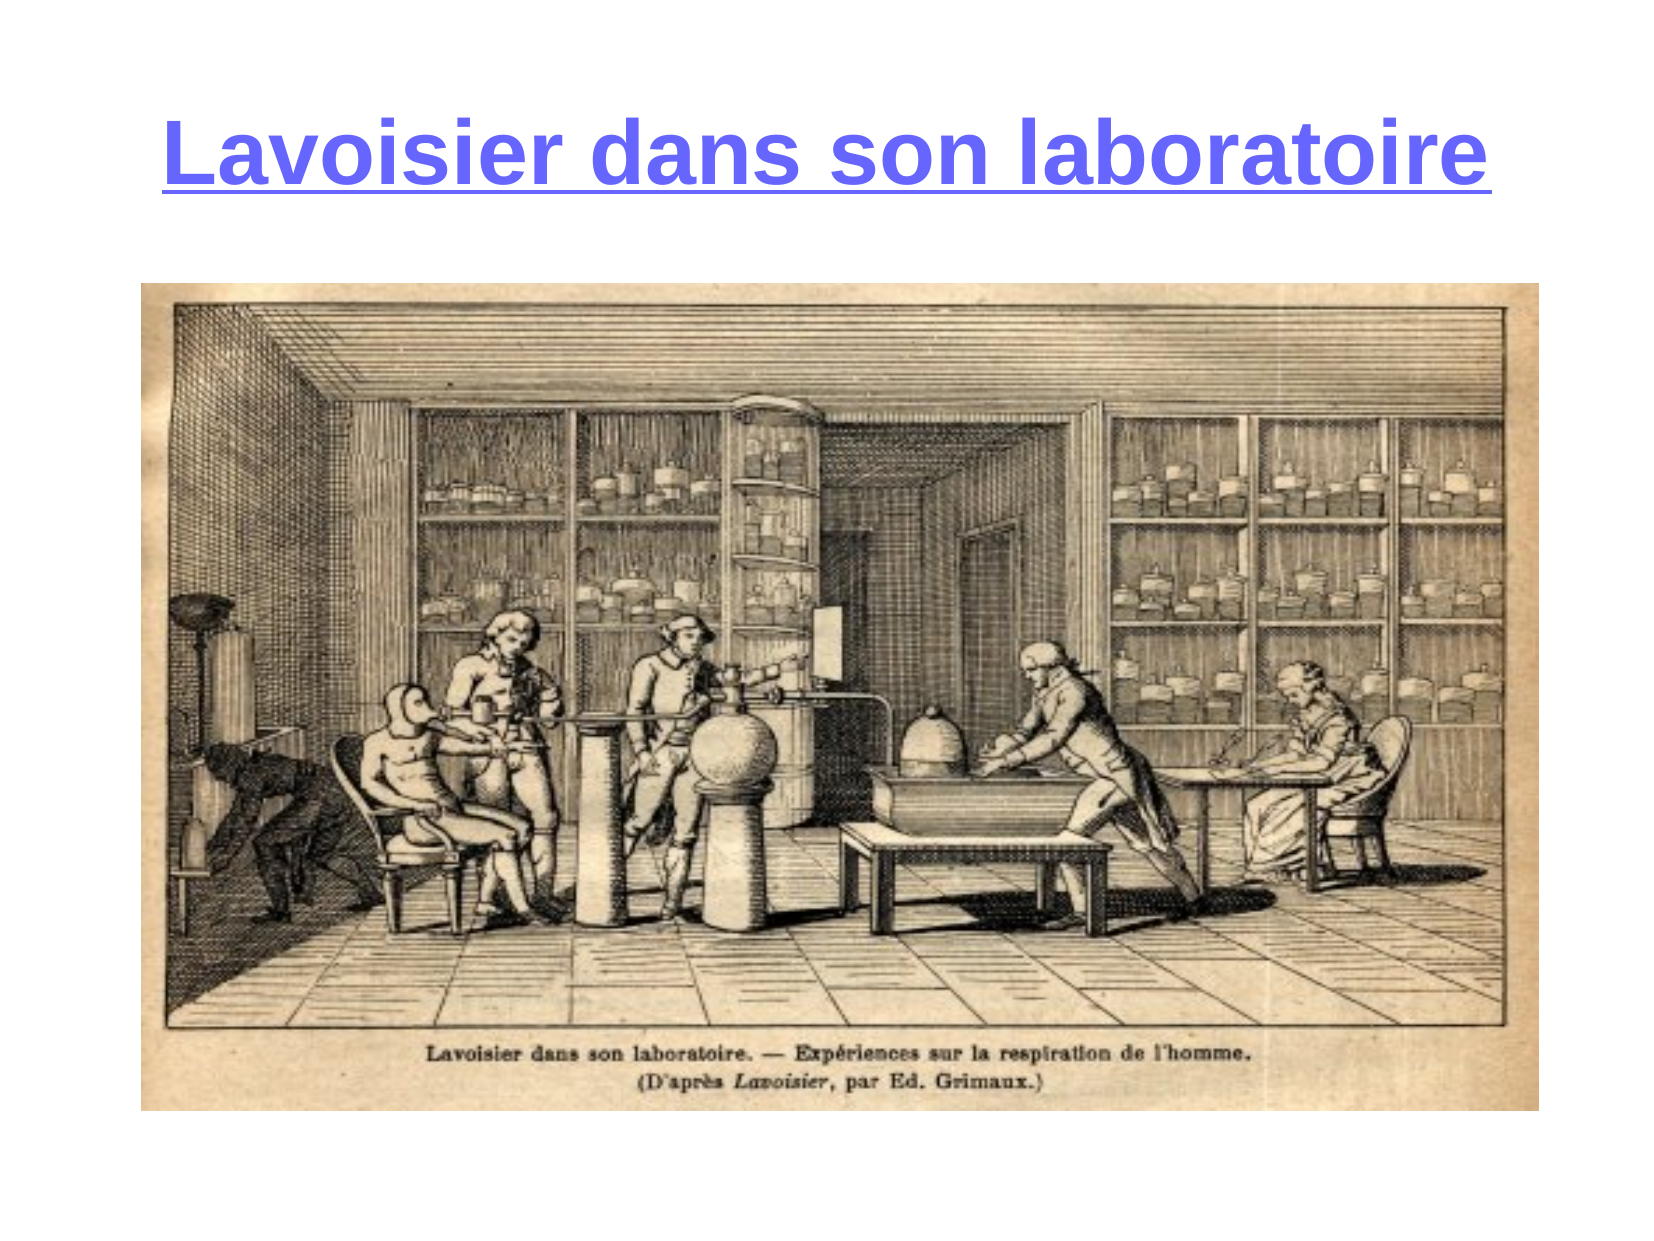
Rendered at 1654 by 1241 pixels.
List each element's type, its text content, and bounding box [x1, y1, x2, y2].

title Lavoisier dans son laboratoire [82, 49, 1571, 257]
picture [141, 283, 1539, 1111]
